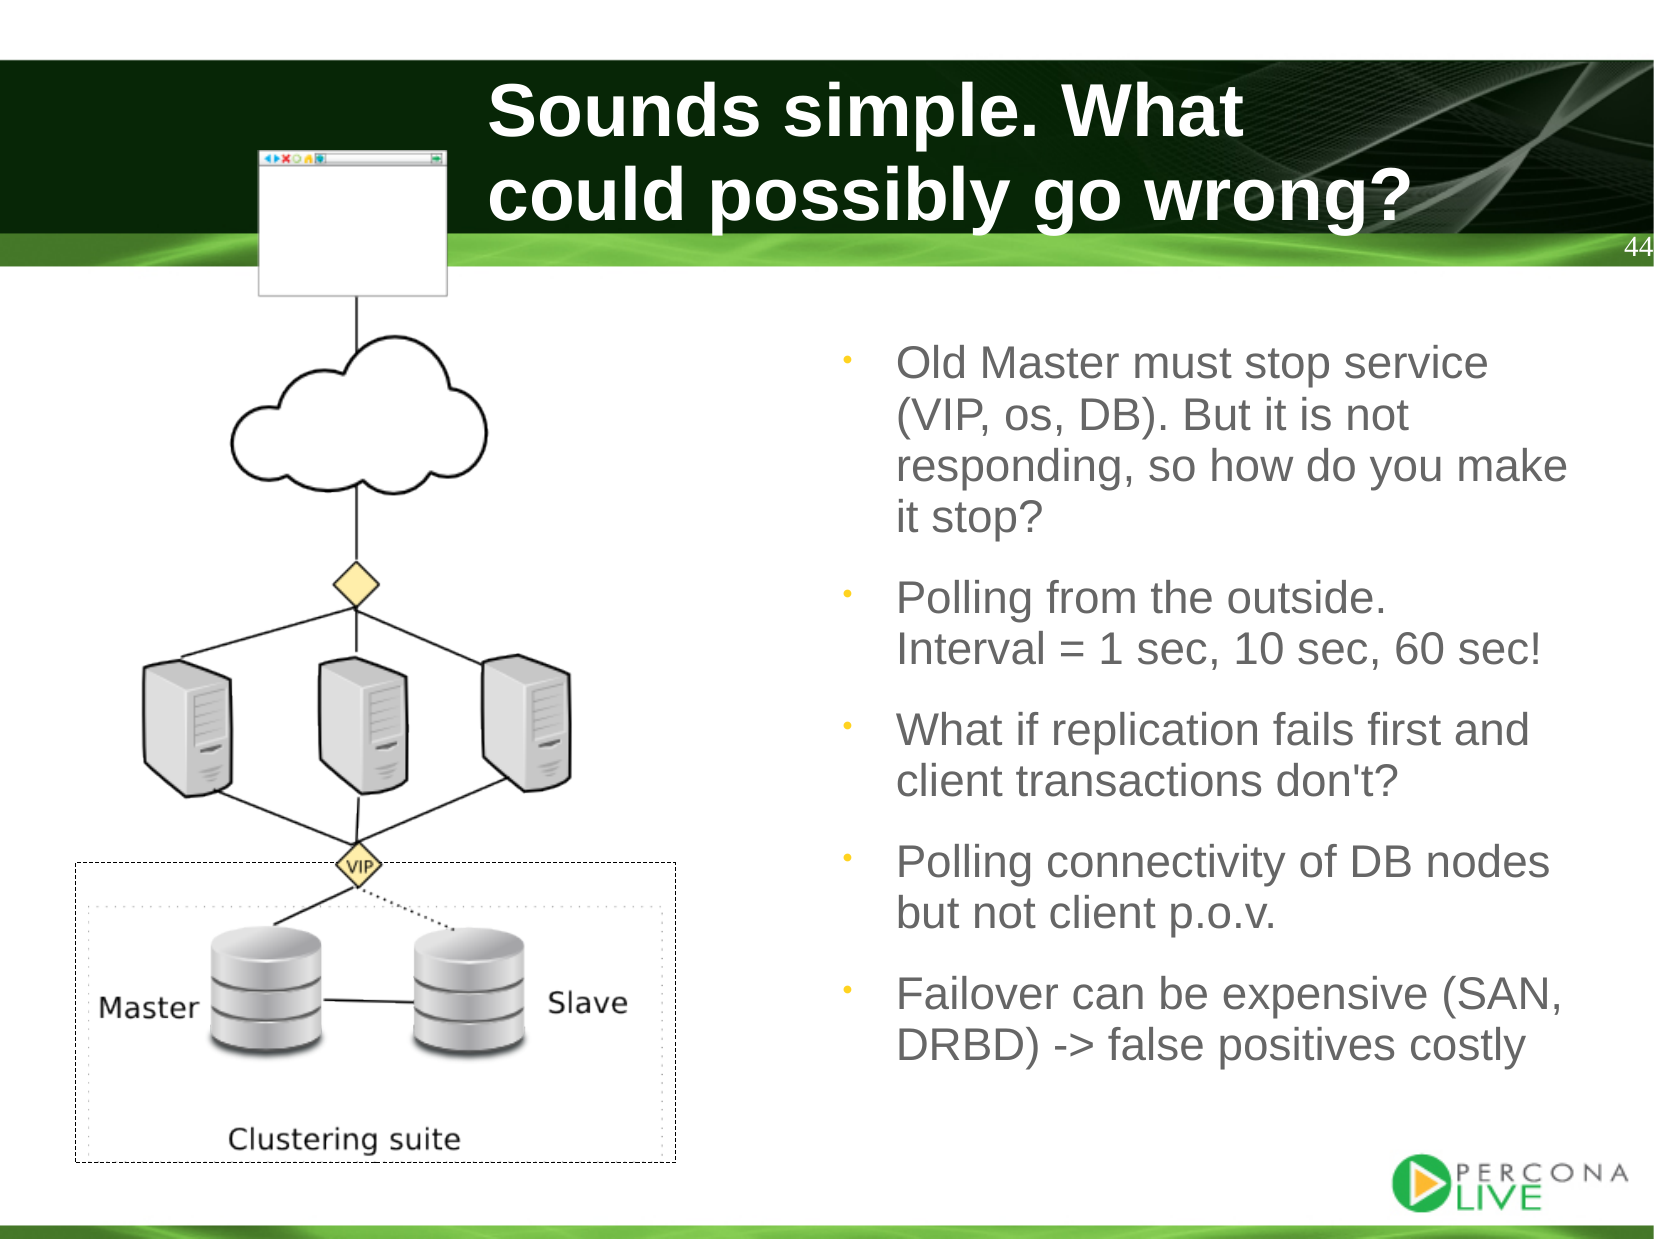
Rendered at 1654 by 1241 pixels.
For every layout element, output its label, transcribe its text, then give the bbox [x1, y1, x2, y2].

picture [0, 1, 1654, 1239]
list Old Master must stop service (VIP, os, DB). But it is not responding, so how do you make it stop? Polling from the outside. Interval = 1 sec, 10 sec, 60 sec! What if replication fails first and client transactions don't? Polling connectivity of DB nodes but not client p.o.v. Failover can be expensive (SAN, DRBD) -> false positives costly [825, 337, 1571, 1142]
title Sounds simple. What could possibly go wrong? [487, 49, 1571, 257]
